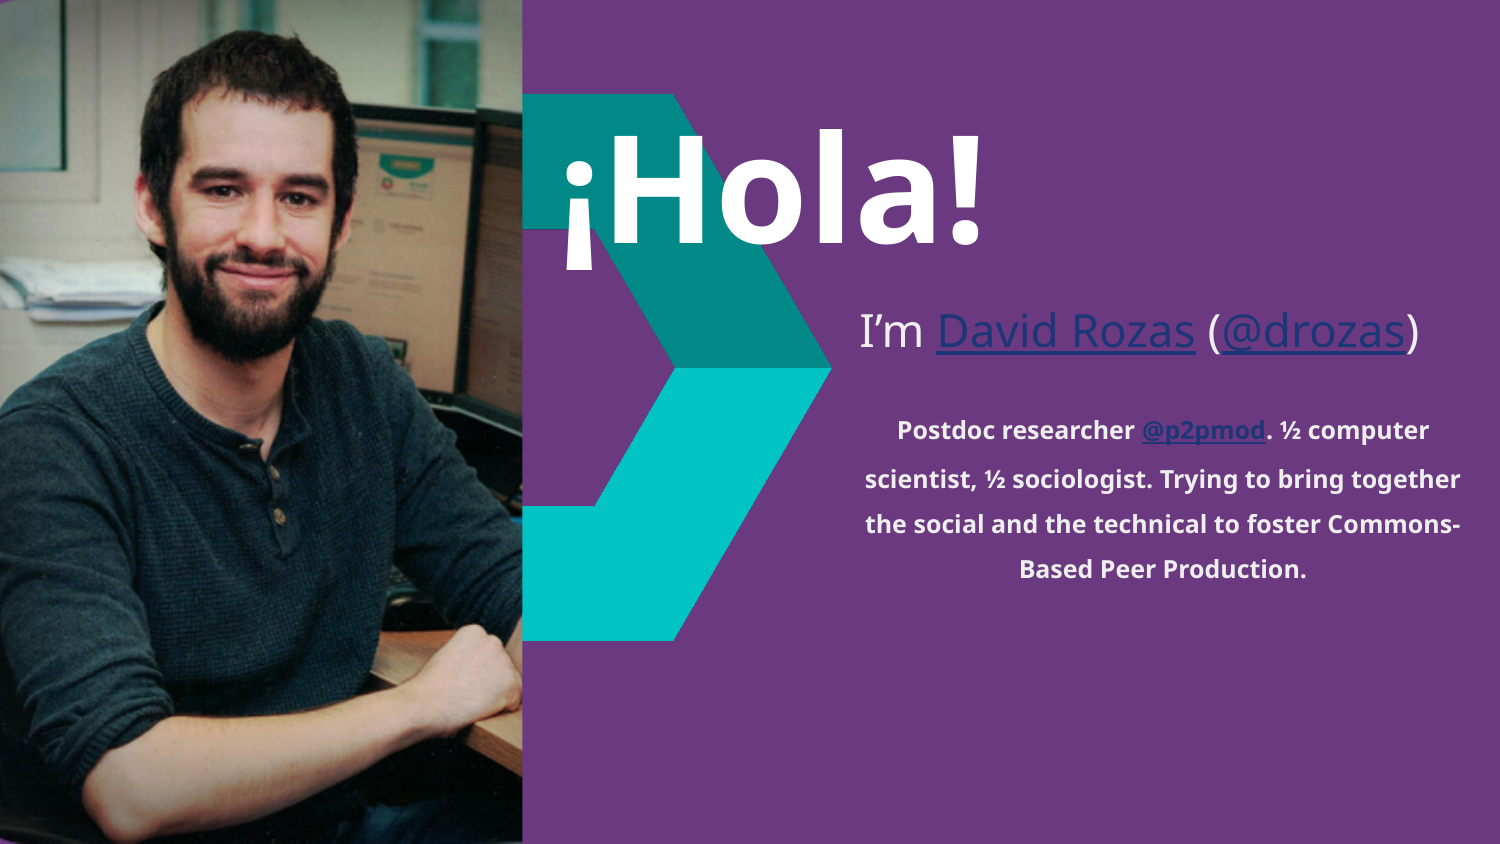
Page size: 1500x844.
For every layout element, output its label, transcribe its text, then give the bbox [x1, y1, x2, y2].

list I’m David Rozas (@drozas) Postdoc researcher @p2pmod. ½ computer scientist, ½ sociologist. Trying to bring together the social and the technical to foster Commons-Based Peer Production. [844, 277, 1483, 701]
picture [0, 0, 832, 844]
title ¡Hola! [543, 78, 1292, 354]
